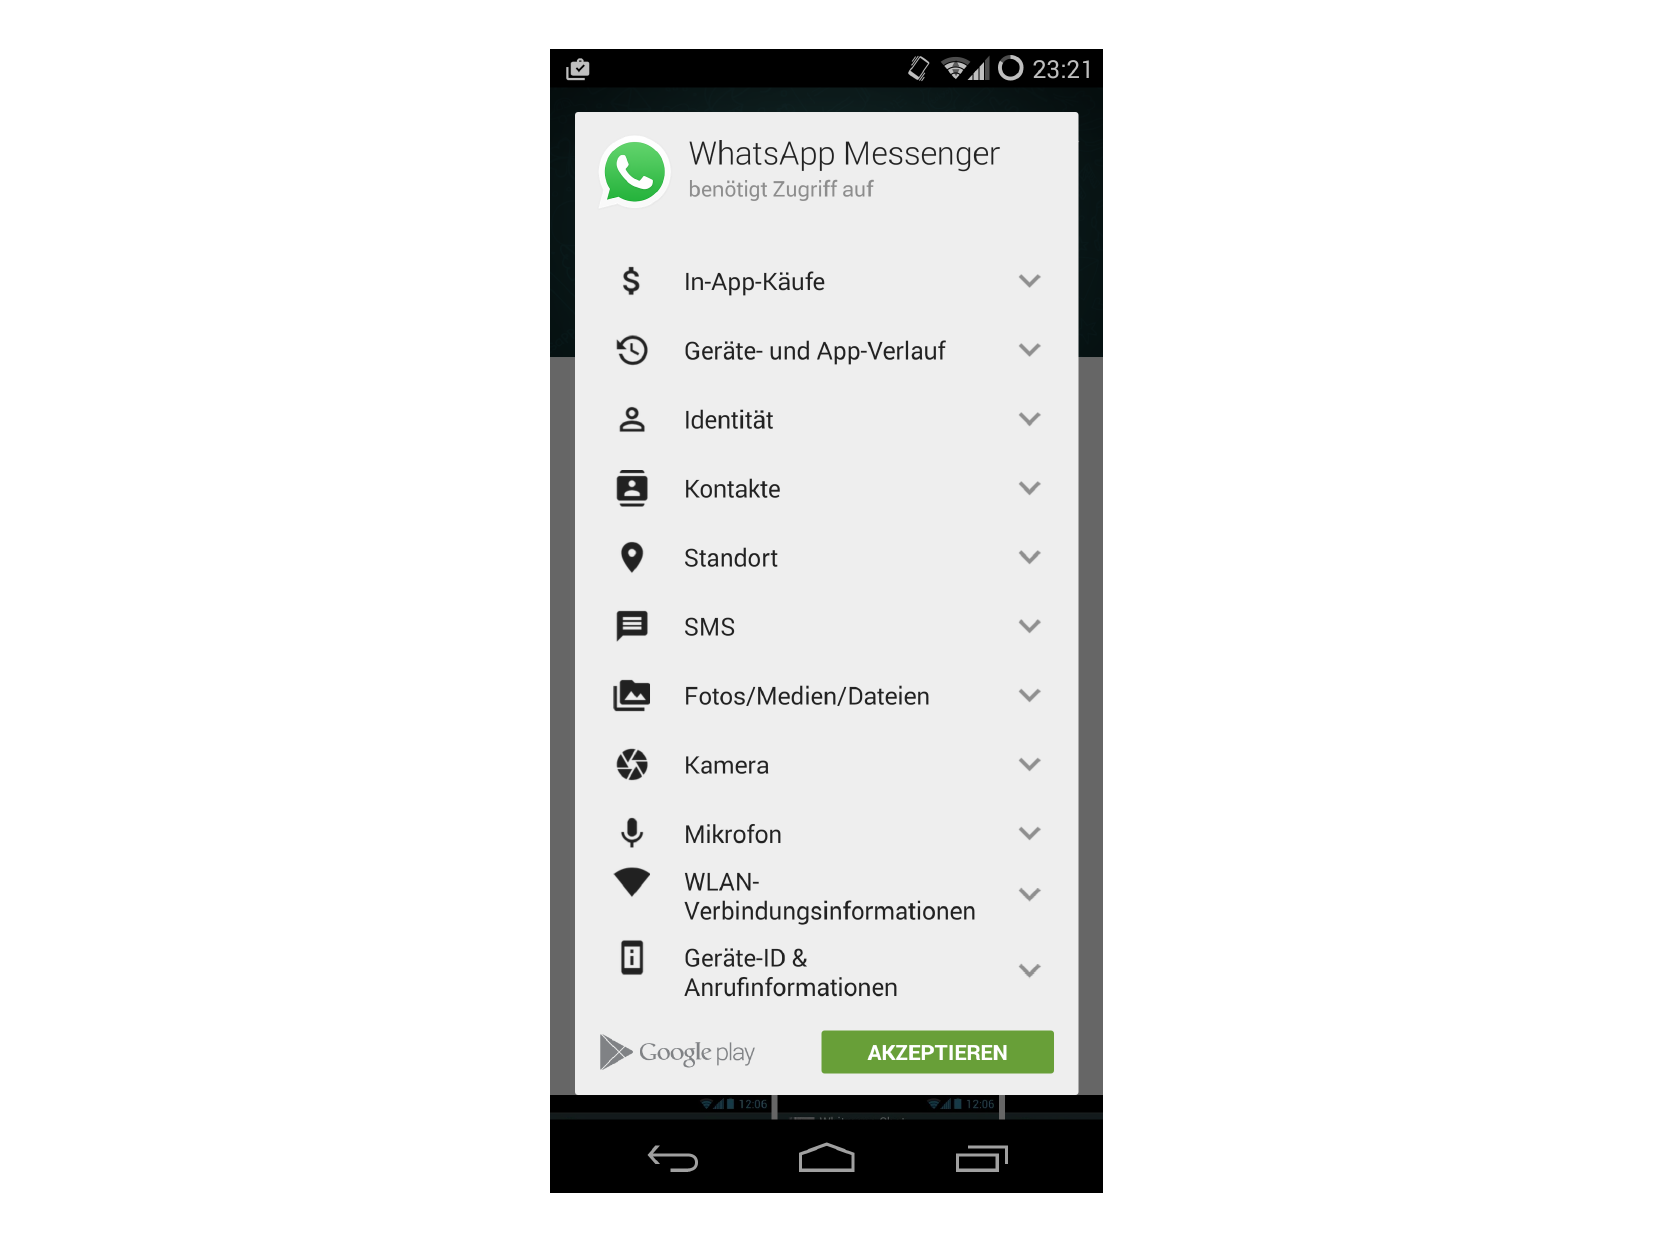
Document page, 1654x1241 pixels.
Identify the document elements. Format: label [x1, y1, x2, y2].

picture [550, 49, 1103, 1193]
